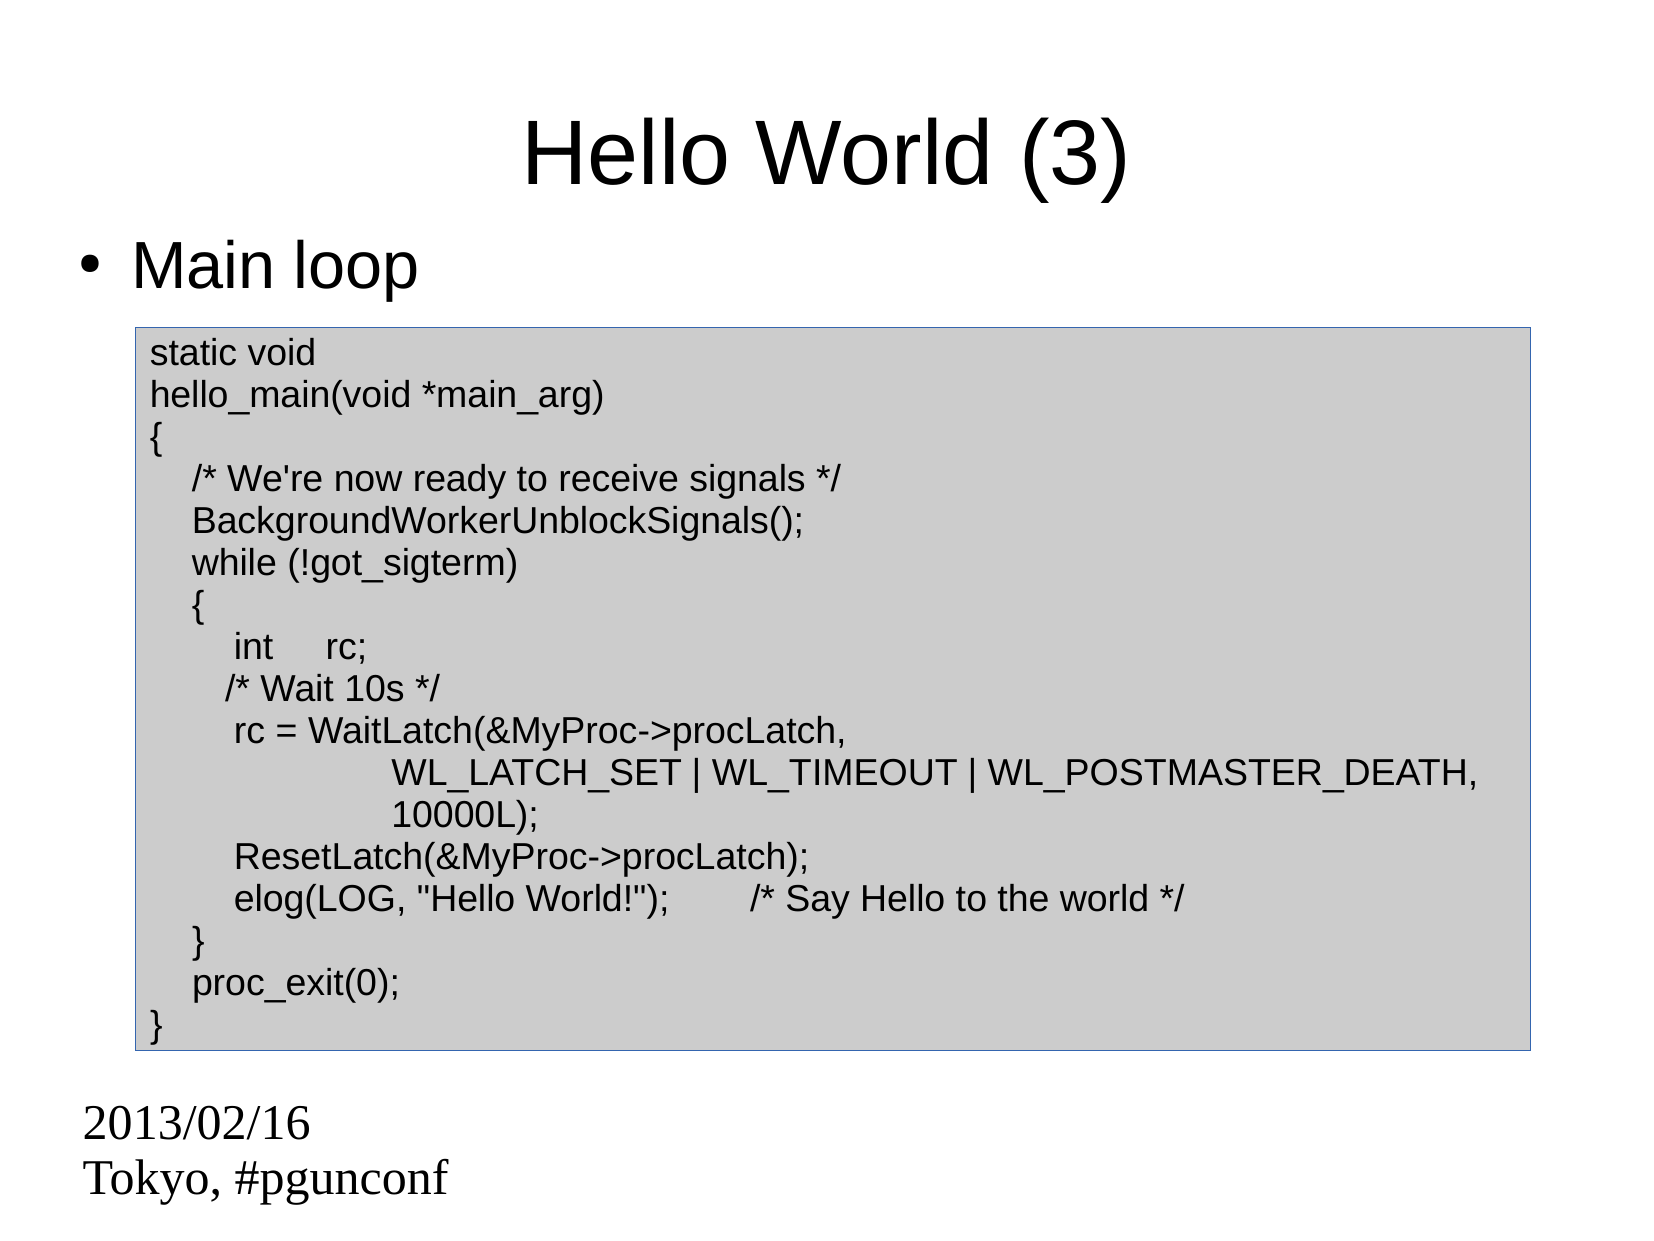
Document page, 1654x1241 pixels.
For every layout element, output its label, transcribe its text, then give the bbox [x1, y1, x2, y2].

text_box static void hello_main(void *main_arg) { /* We're now ready to receive signals */ BackgroundWorkerUnblockSignals(); while (!got_sigterm) { int rc; /* Wait 10s */ rc = WaitLatch(&MyProc->procLatch, WL_LATCH_SET | WL_TIMEOUT | WL_POSTMASTER_DEATH, 10000L); ResetLatch(&MyProc->procLatch); elog(LOG, "Hello World!"); /* Say Hello to the world */ } proc_exit(0); } [135, 327, 1531, 1051]
title Hello World (3) [82, 49, 1571, 257]
list Main loop [60, 228, 1516, 319]
